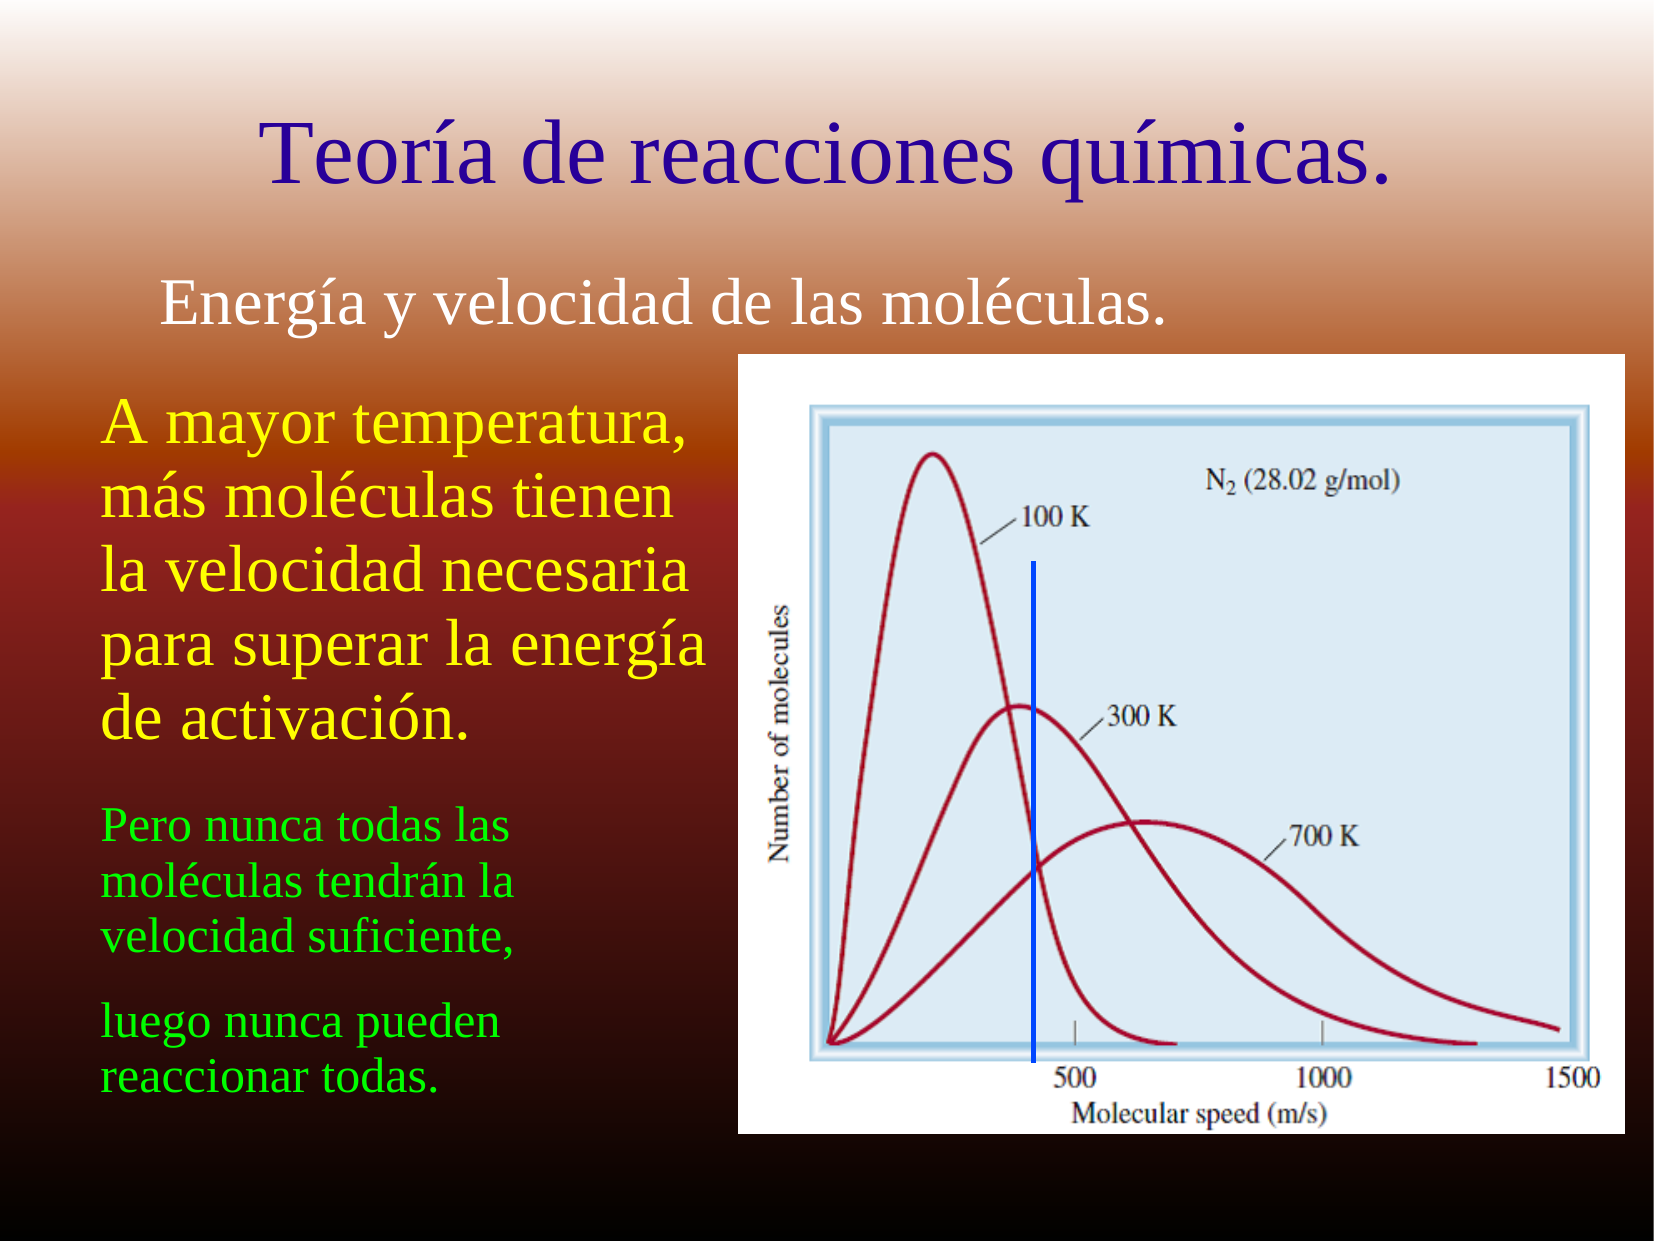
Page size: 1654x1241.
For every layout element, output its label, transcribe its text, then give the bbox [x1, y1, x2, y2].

text_box Energía y velocidad de las moléculas. [88, 265, 1554, 414]
title Teoría de reacciones químicas. [82, 49, 1571, 257]
list A mayor temperatura, más moléculas tienen la velocidad necesaria para superar la energía de activación. [29, 383, 709, 797]
text_box Pero nunca todas las moléculas tendrán la velocidad suficiente, luego nunca pueden reaccionar todas. [29, 797, 709, 1109]
picture [0, 0, 1654, 1241]
